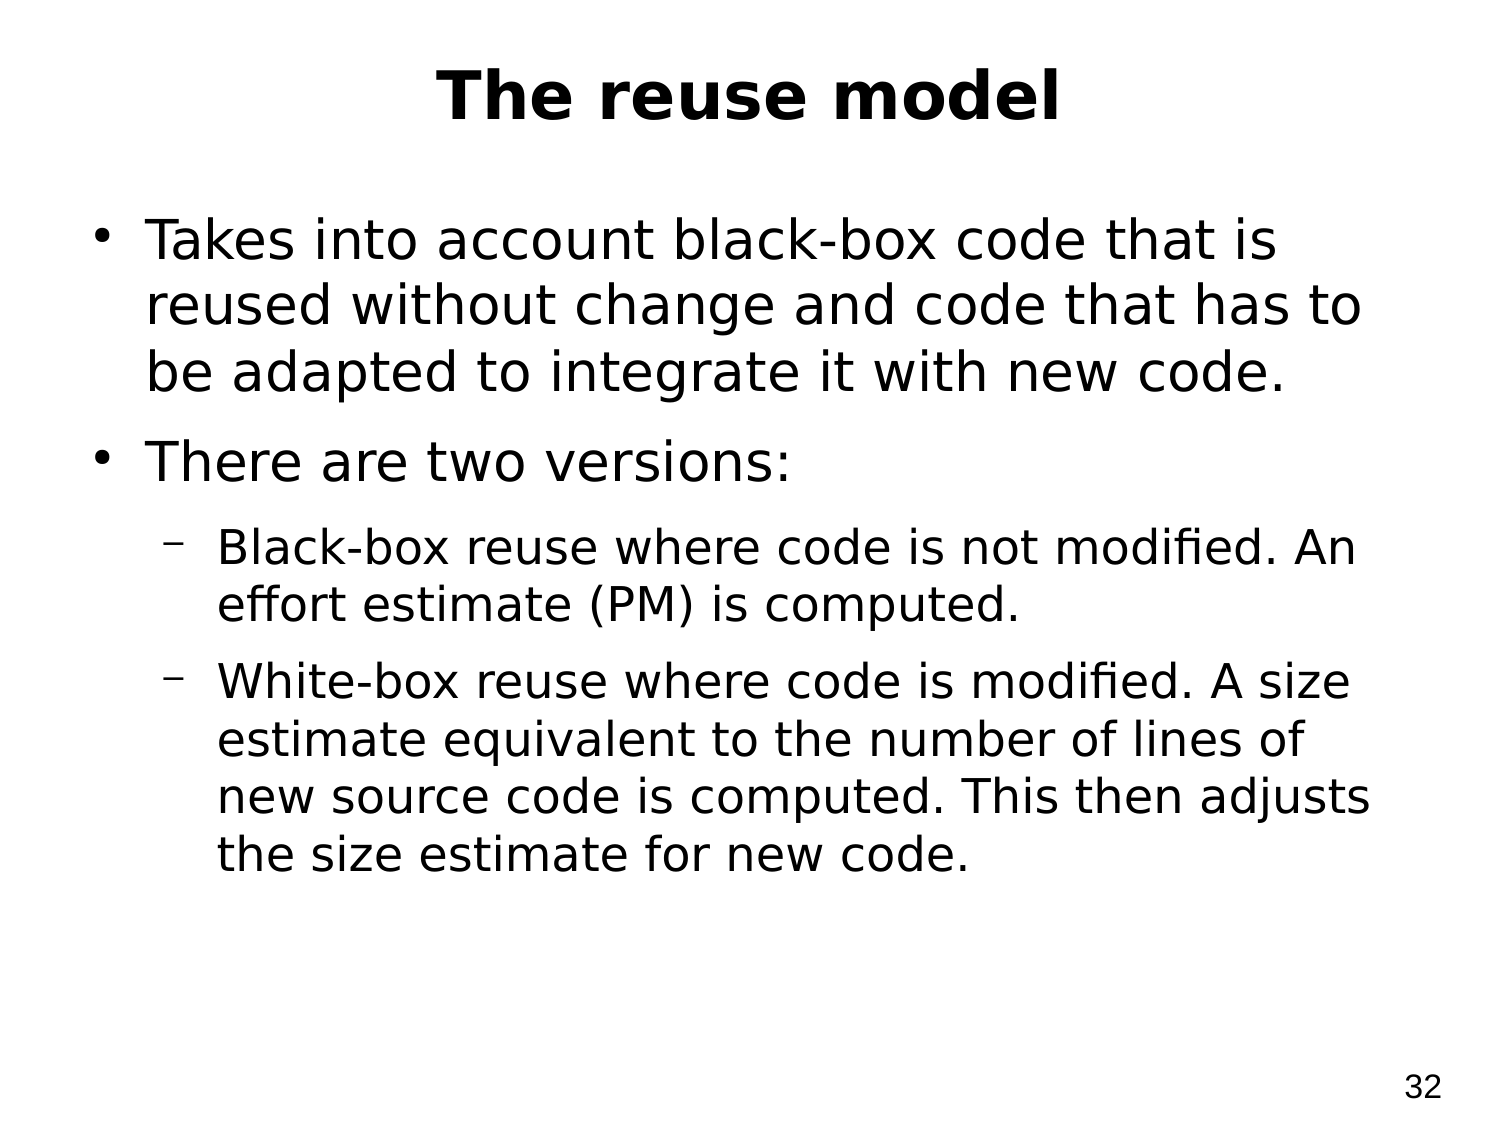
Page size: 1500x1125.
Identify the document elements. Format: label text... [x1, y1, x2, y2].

title The reuse model [75, 44, 1425, 177]
list Takes into account black-box code that is reused without change and code that has to be adapted to integrate it with new code. There are two versions: Black-box reuse where code is not modified. An effort estimate (PM) is computed. White-box reuse where code is modified. A size estimate equivalent to the number of lines of new source code is computed. This then adjusts the size estimate for new code. [75, 204, 1395, 1075]
